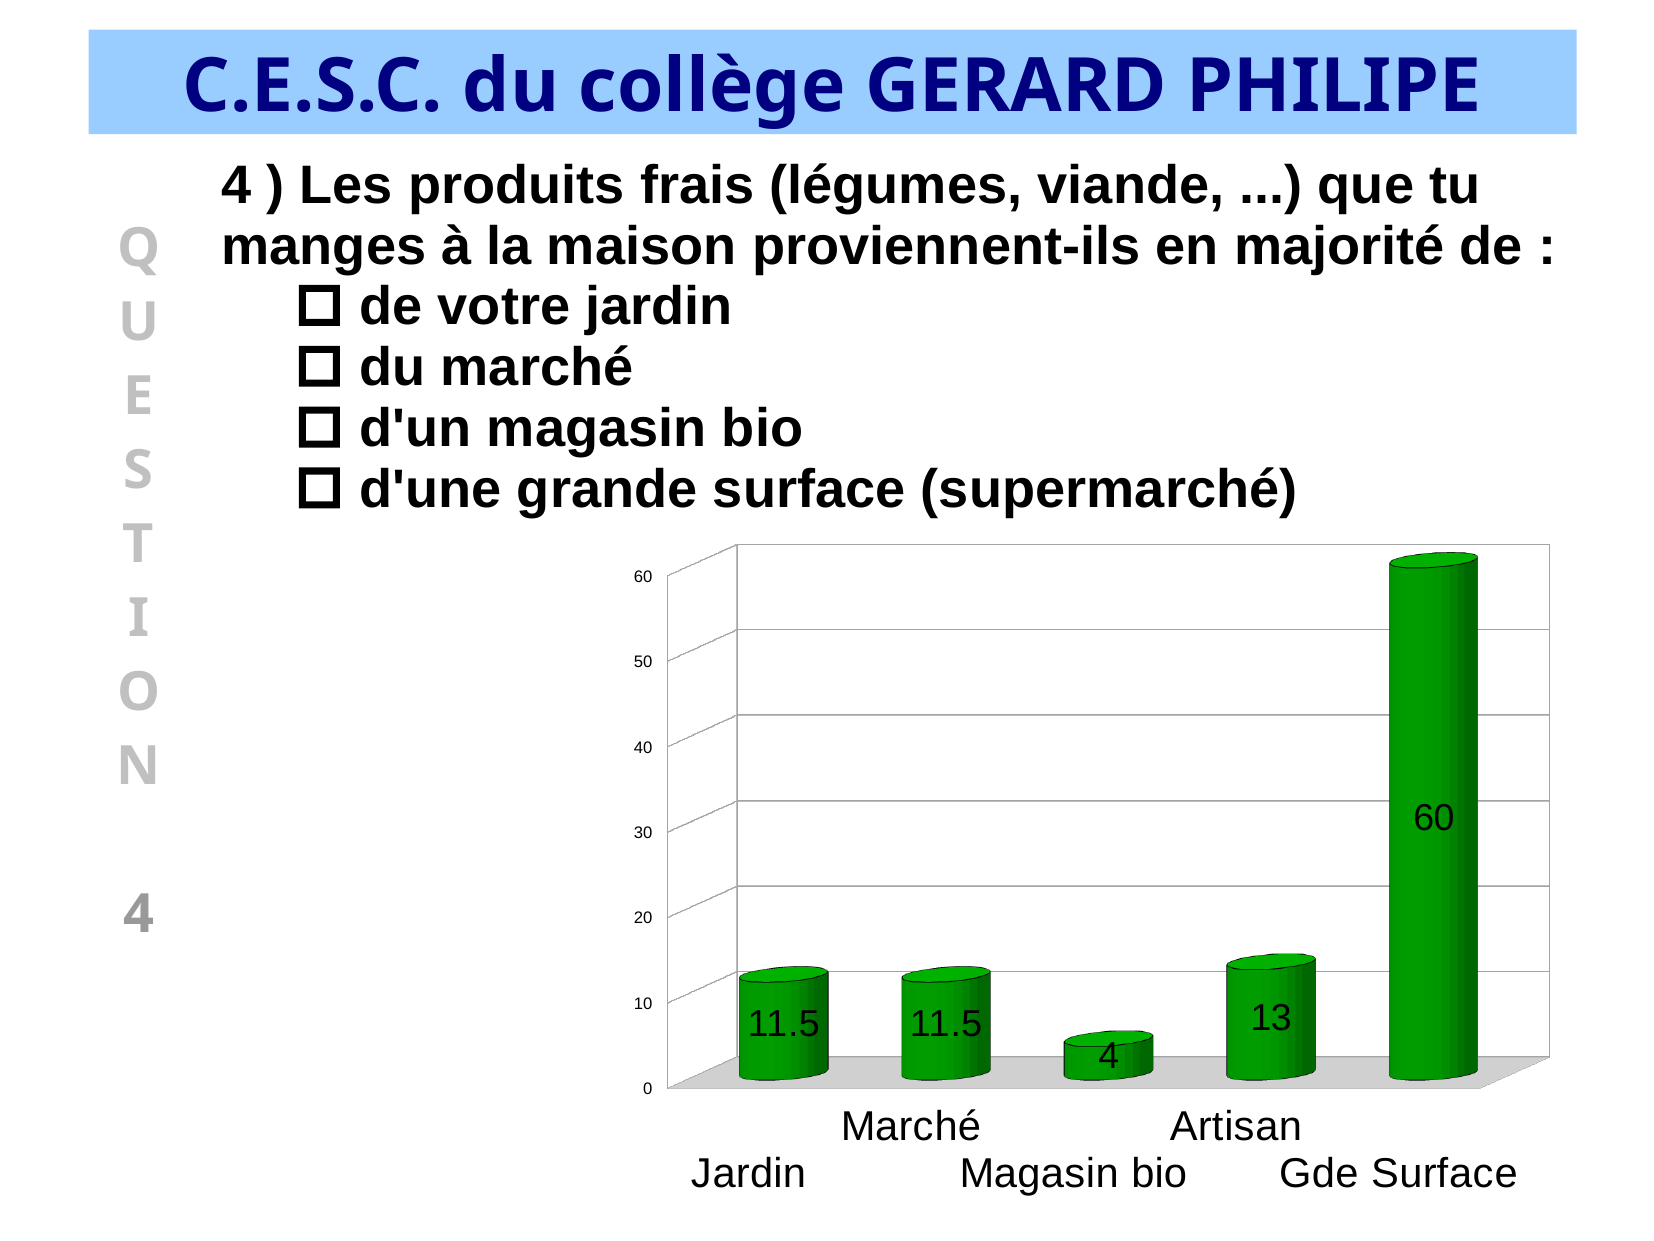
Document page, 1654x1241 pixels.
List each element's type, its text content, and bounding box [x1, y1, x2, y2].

title C.E.S.C. du collège GERARD PHILIPE [88, 29, 1577, 135]
chart [613, 531, 1570, 1211]
text_box Q U E S T I O N 4 [100, 201, 178, 1034]
text_box 4 ) Les produits frais (légumes, viande, ...) que tu manges à la maison proviennent-ils en majorité de :  de votre jardin  du marché  d'un magasin bio  d'une grande surface (supermarché) [206, 147, 1595, 535]
